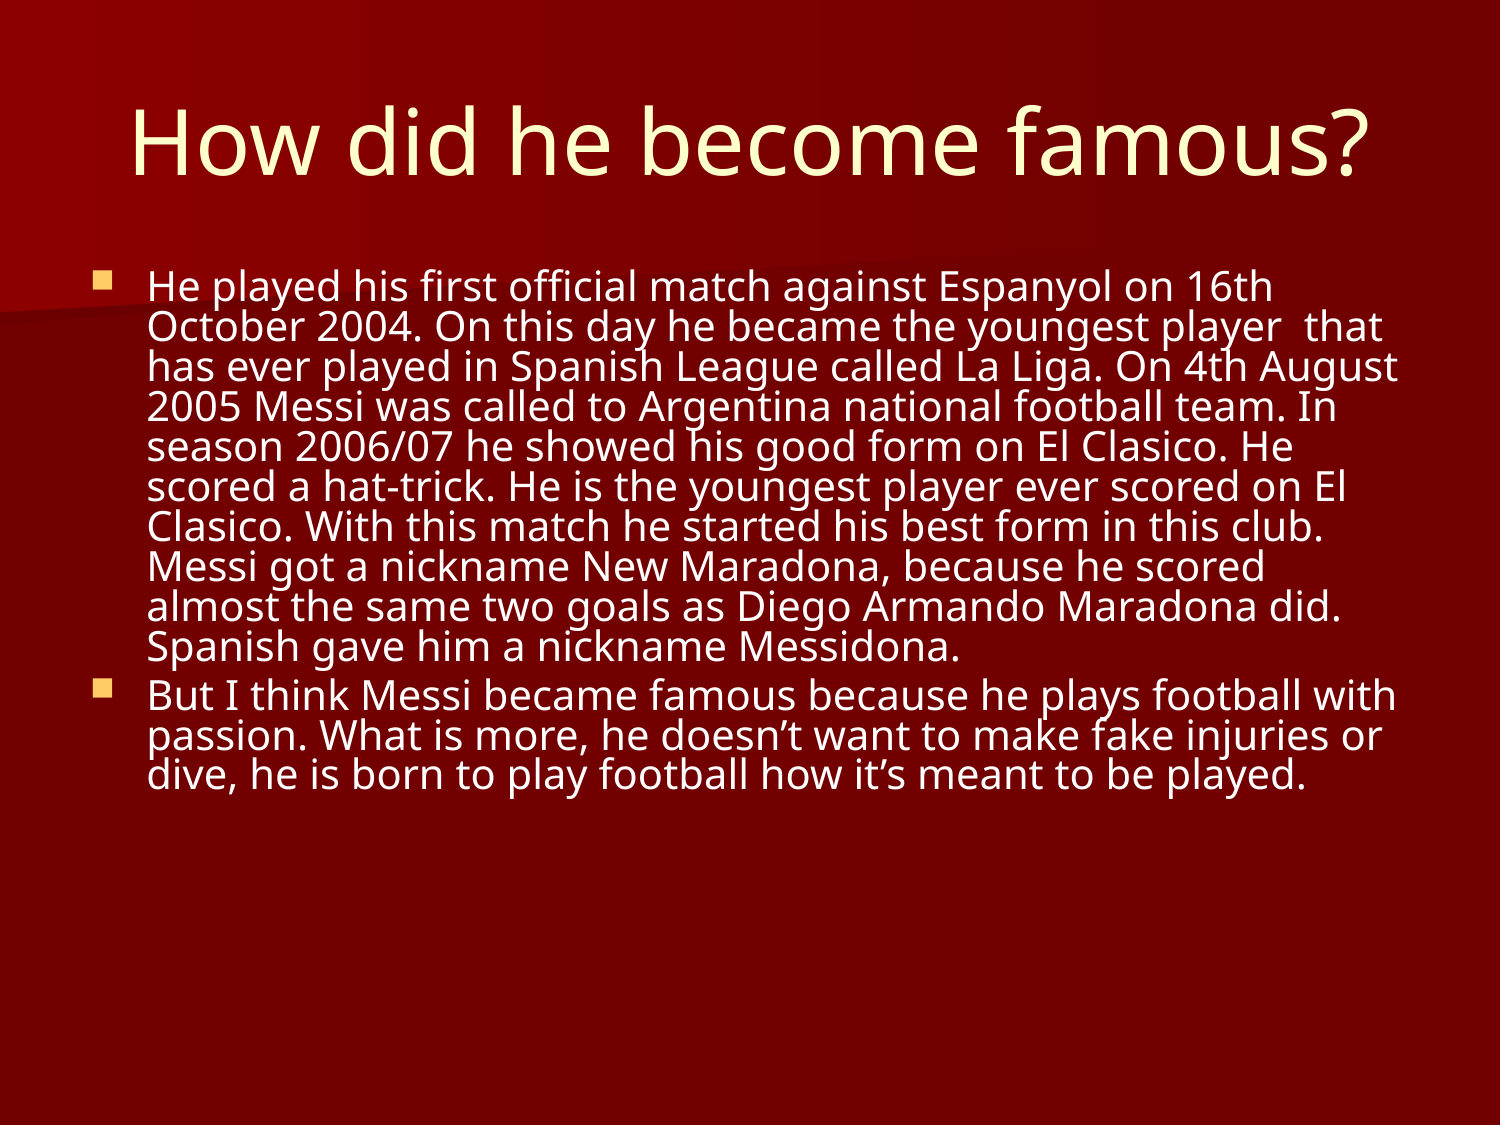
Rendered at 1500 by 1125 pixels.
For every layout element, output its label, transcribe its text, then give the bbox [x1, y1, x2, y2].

title How did he become famous? [75, 45, 1425, 233]
list He played his first official match against Espanyol on 16th October 2004. On this day he became the youngest player that has ever played in Spanish League called La Liga. On 4th August 2005 Messi was called to Argentina national football team. In season 2006/07 he showed his good form on El Clasico. He scored a hat-trick. He is the youngest player ever scored on El Clasico. With this match he started his best form in this club. Messi got a nickname New Maradona, because he scored almost the same two goals as Diego Armando Maradona did. Spanish gave him a nickname Messidona. But I think Messi became famous because he plays football with passion. What is more, he doesn’t want to make fake injuries or dive, he is born to play football how it’s meant to be played. [75, 262, 1425, 1000]
